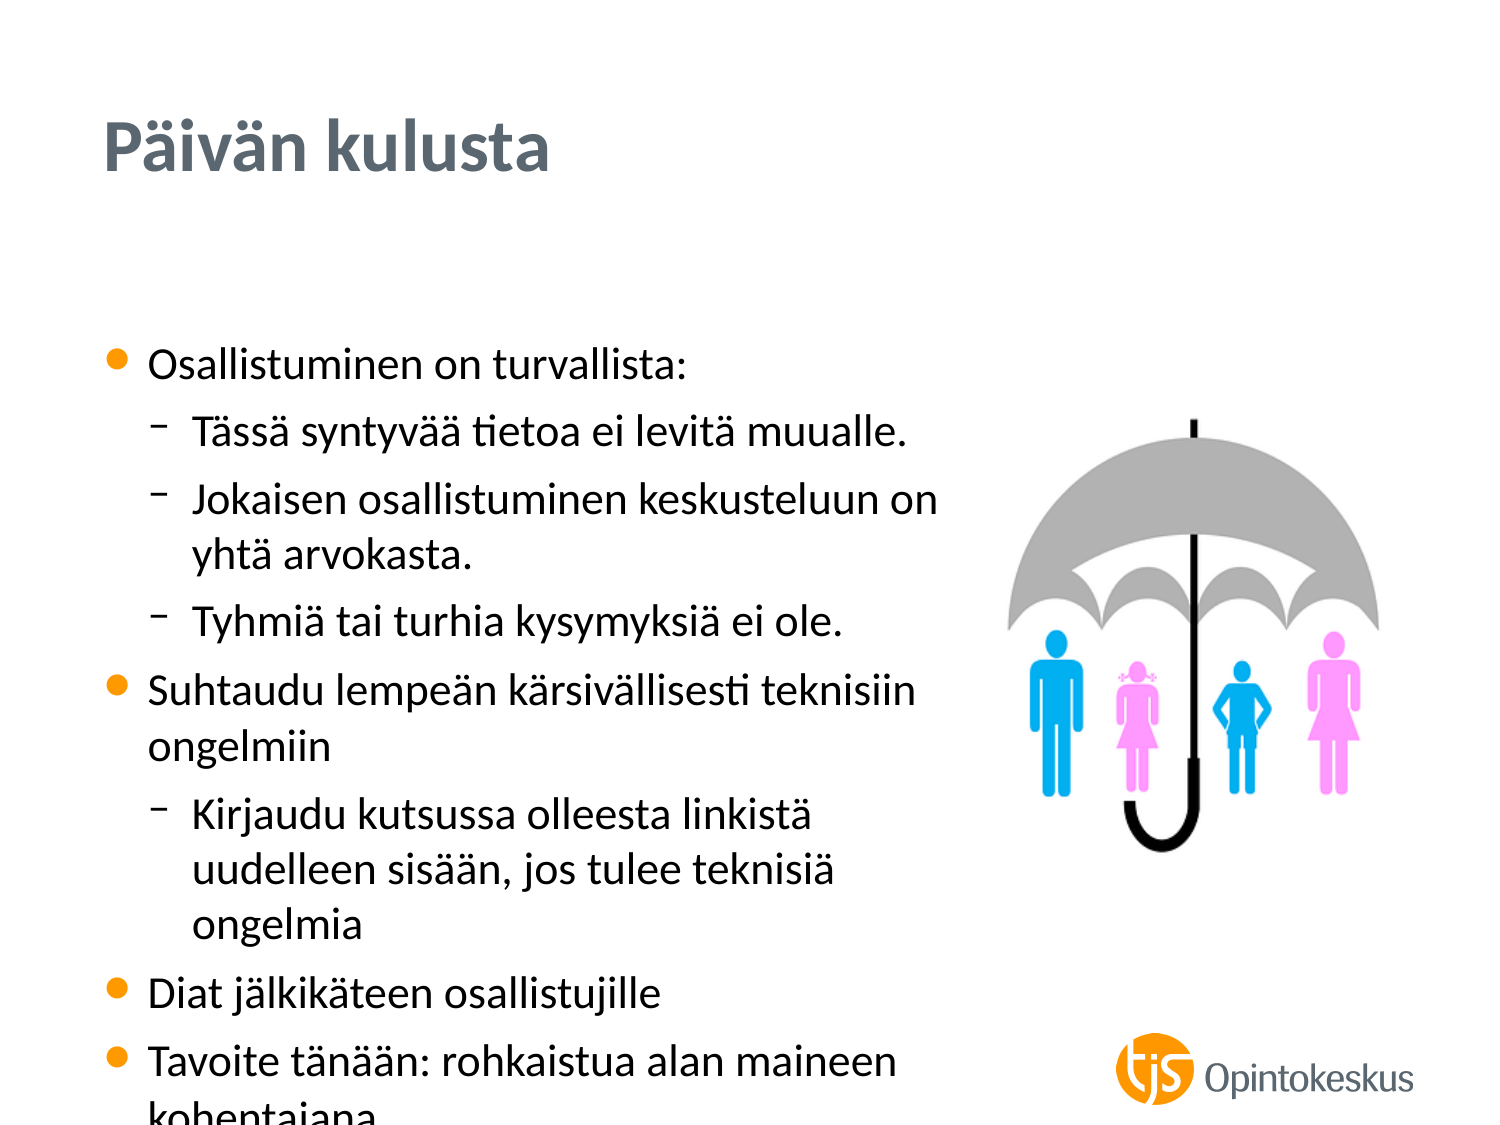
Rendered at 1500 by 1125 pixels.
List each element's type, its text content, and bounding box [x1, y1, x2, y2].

picture [985, 385, 1466, 885]
list Osallistuminen on turvallista: Tässä syntyvää tietoa ei levitä muualle. Jokaisen osallistuminen keskusteluun on yhtä arvokasta. Tyhmiä tai turhia kysymyksiä ei ole. Suhtaudu lempeän kärsivällisesti teknisiin ongelmiin Kirjaudu kutsussa olleesta linkistä uudelleen sisään, jos tulee teknisiä ongelmia Diat jälkikäteen osallistujille Tavoite tänään: rohkaistua alan maineen kohentajana [88, 324, 955, 1055]
title Päivän kulusta [88, 88, 1412, 266]
picture [1116, 1033, 1413, 1105]
